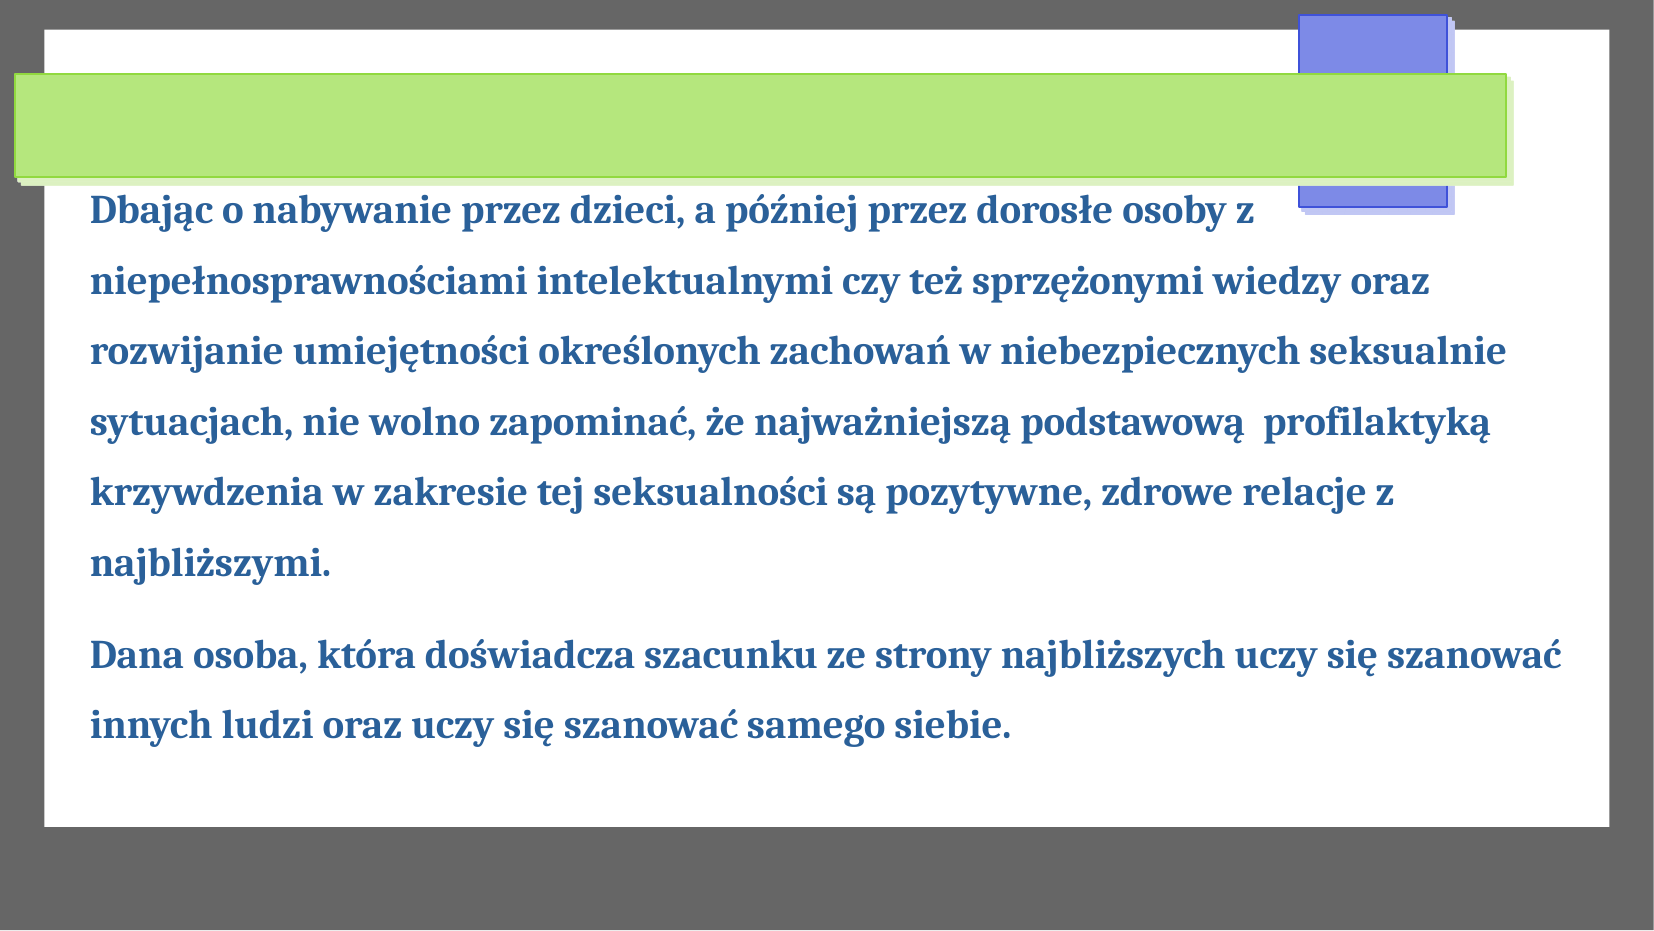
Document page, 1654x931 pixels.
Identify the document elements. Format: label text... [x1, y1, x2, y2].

list Dbając o nabywanie przez dzieci, a później przez dorosłe osoby z niepełnosprawnościami intelektualnymi czy też sprzężonymi wiedzy oraz rozwijanie umiejętności określonych zachowań w niebezpiecznych seksualnie sytuacjach, nie wolno zapominać, że najważniejszą podstawową profilaktyką krzywdzenia w zakresie tej seksualności są pozytywne, zdrowe relacje z najbliższymi. Dana osoba, która doświadcza szacunku ze strony najbliższych uczy się szanować innych ludzi oraz uczy się szanować samego siebie. [89, 163, 1567, 755]
